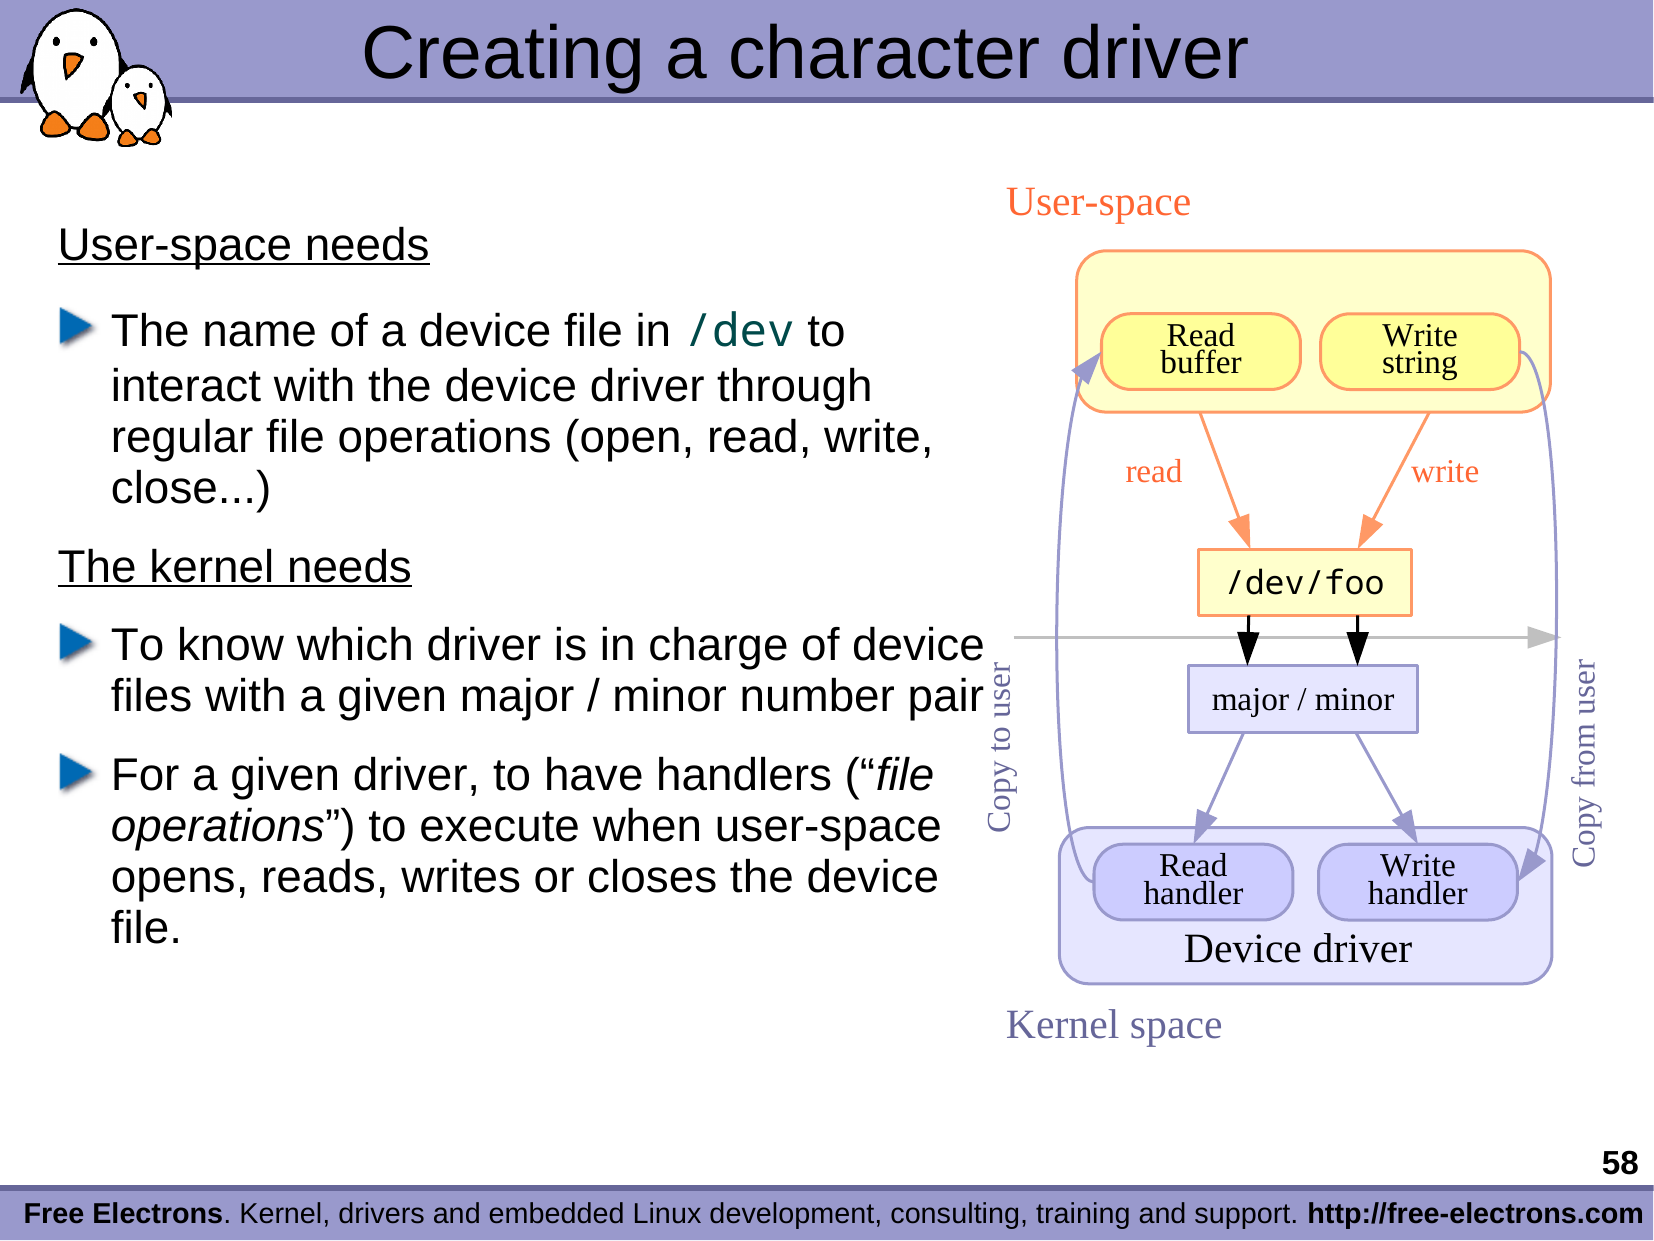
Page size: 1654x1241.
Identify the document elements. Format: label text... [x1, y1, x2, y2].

text_box major / minor [1188, 665, 1418, 733]
text_box Device driver [1184, 925, 1414, 983]
text_box Read handler [1093, 844, 1293, 920]
text_box Copy to user [980, 662, 1027, 834]
text_box write [1411, 453, 1480, 500]
text_box [1415, 827, 1537, 876]
text_box Write string [1320, 313, 1520, 390]
text_box [1076, 250, 1551, 413]
text_box Copy from user [1564, 658, 1612, 869]
title Creating a character driver [60, 0, 1551, 105]
text_box Write handler [1318, 844, 1518, 921]
text_box [1073, 827, 1195, 879]
list User-space needs The name of a device file in /dev to interact with the device driver through regular file operations (open, read, write, close...) The kernel needs To know which driver is in charge of device files with a given major / minor number pair For a given driver, to have handlers (“file operations”) to execute when user-space opens, reads, writes or closes the device file. [40, 218, 1001, 1047]
text_box [1076, 376, 1080, 387]
text_box User-space [1005, 178, 1192, 236]
text_box Read buffer [1101, 313, 1301, 390]
text_box [1059, 827, 1552, 984]
text_box Kernel space [1005, 1001, 1223, 1059]
text_box read [1125, 453, 1184, 500]
picture [20, 8, 172, 147]
text_box /dev/foo [1198, 549, 1412, 616]
